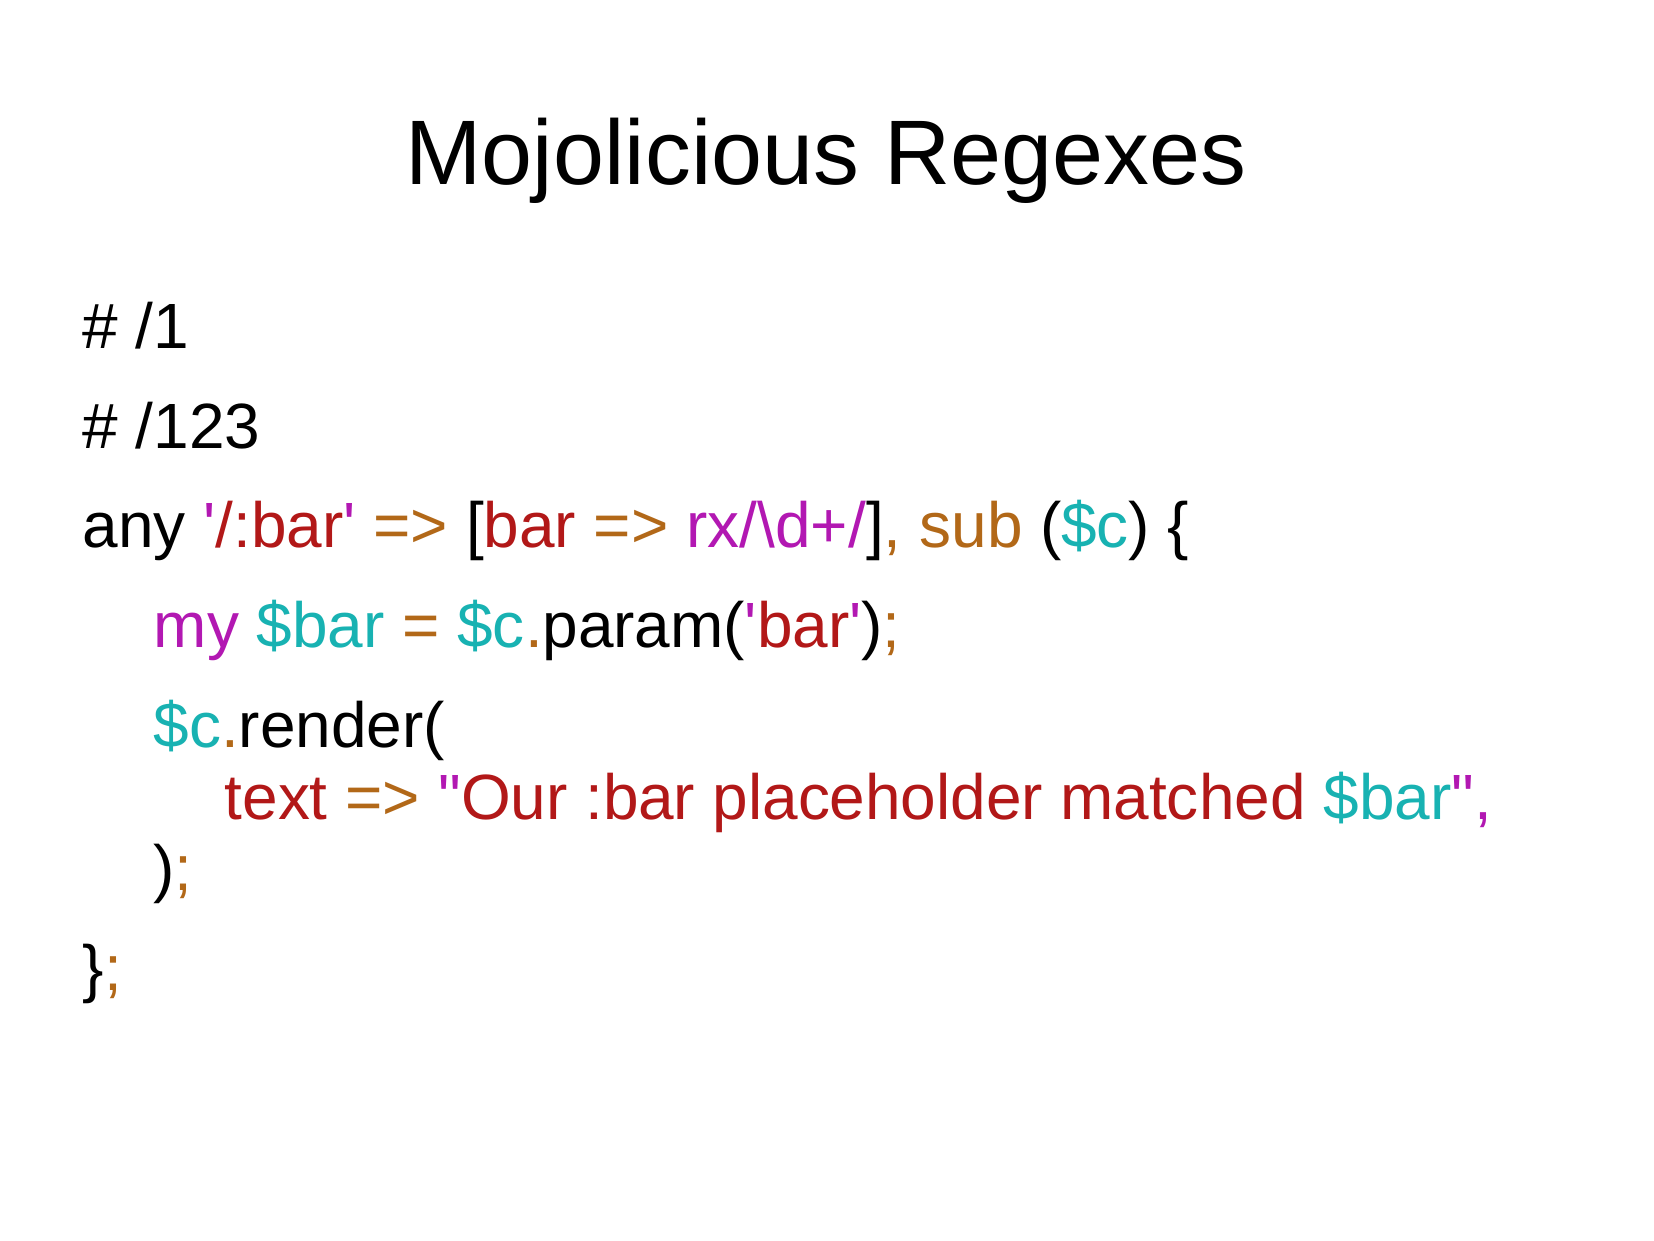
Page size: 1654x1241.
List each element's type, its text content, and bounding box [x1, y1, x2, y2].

list # /1 # /123 any '/:bar' => [bar => rx/\d+/], sub ($c) { my $bar = $c.param('bar'); $c.render( text => "Our :bar placeholder matched $bar", ); }; [82, 290, 1571, 1010]
title Mojolicious Regexes [82, 49, 1571, 257]
